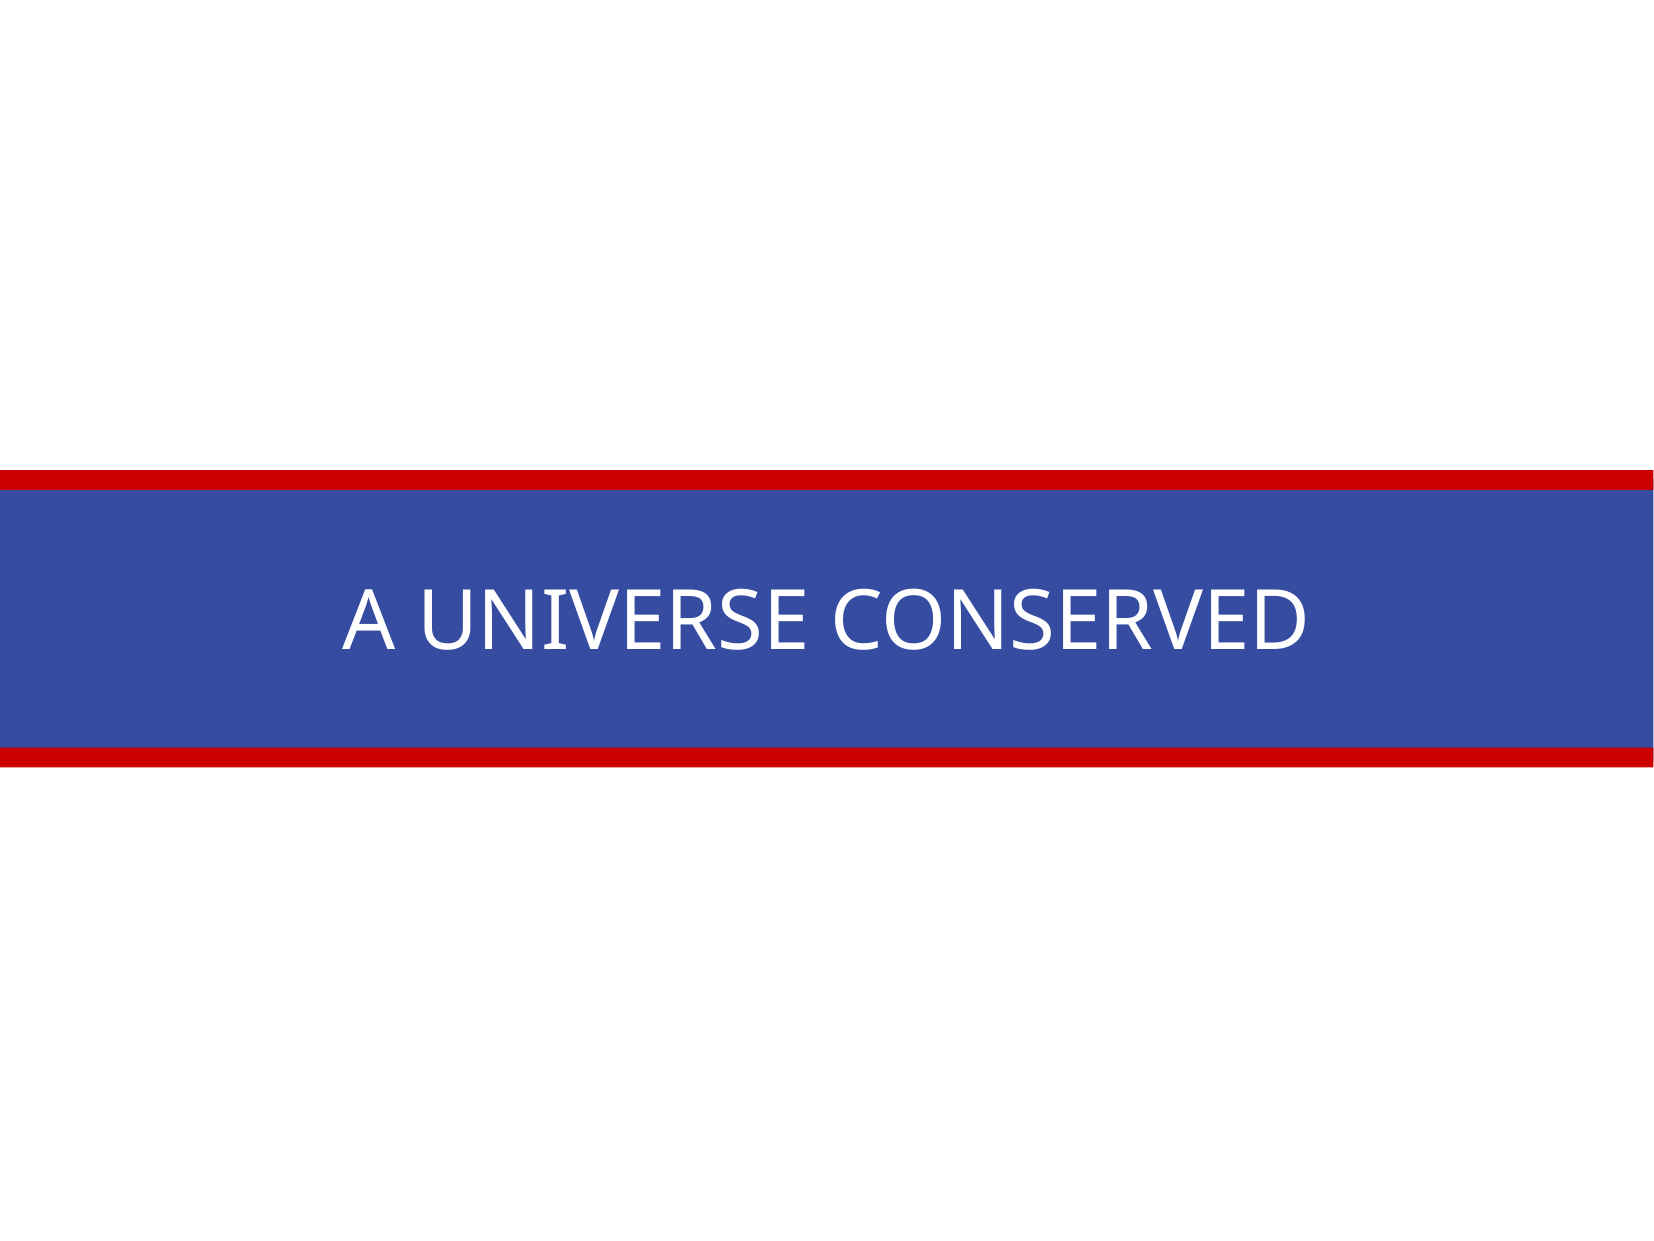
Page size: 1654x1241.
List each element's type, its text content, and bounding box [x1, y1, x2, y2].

subtitle A UNIVERSE CONSERVED [0, 487, 1654, 747]
